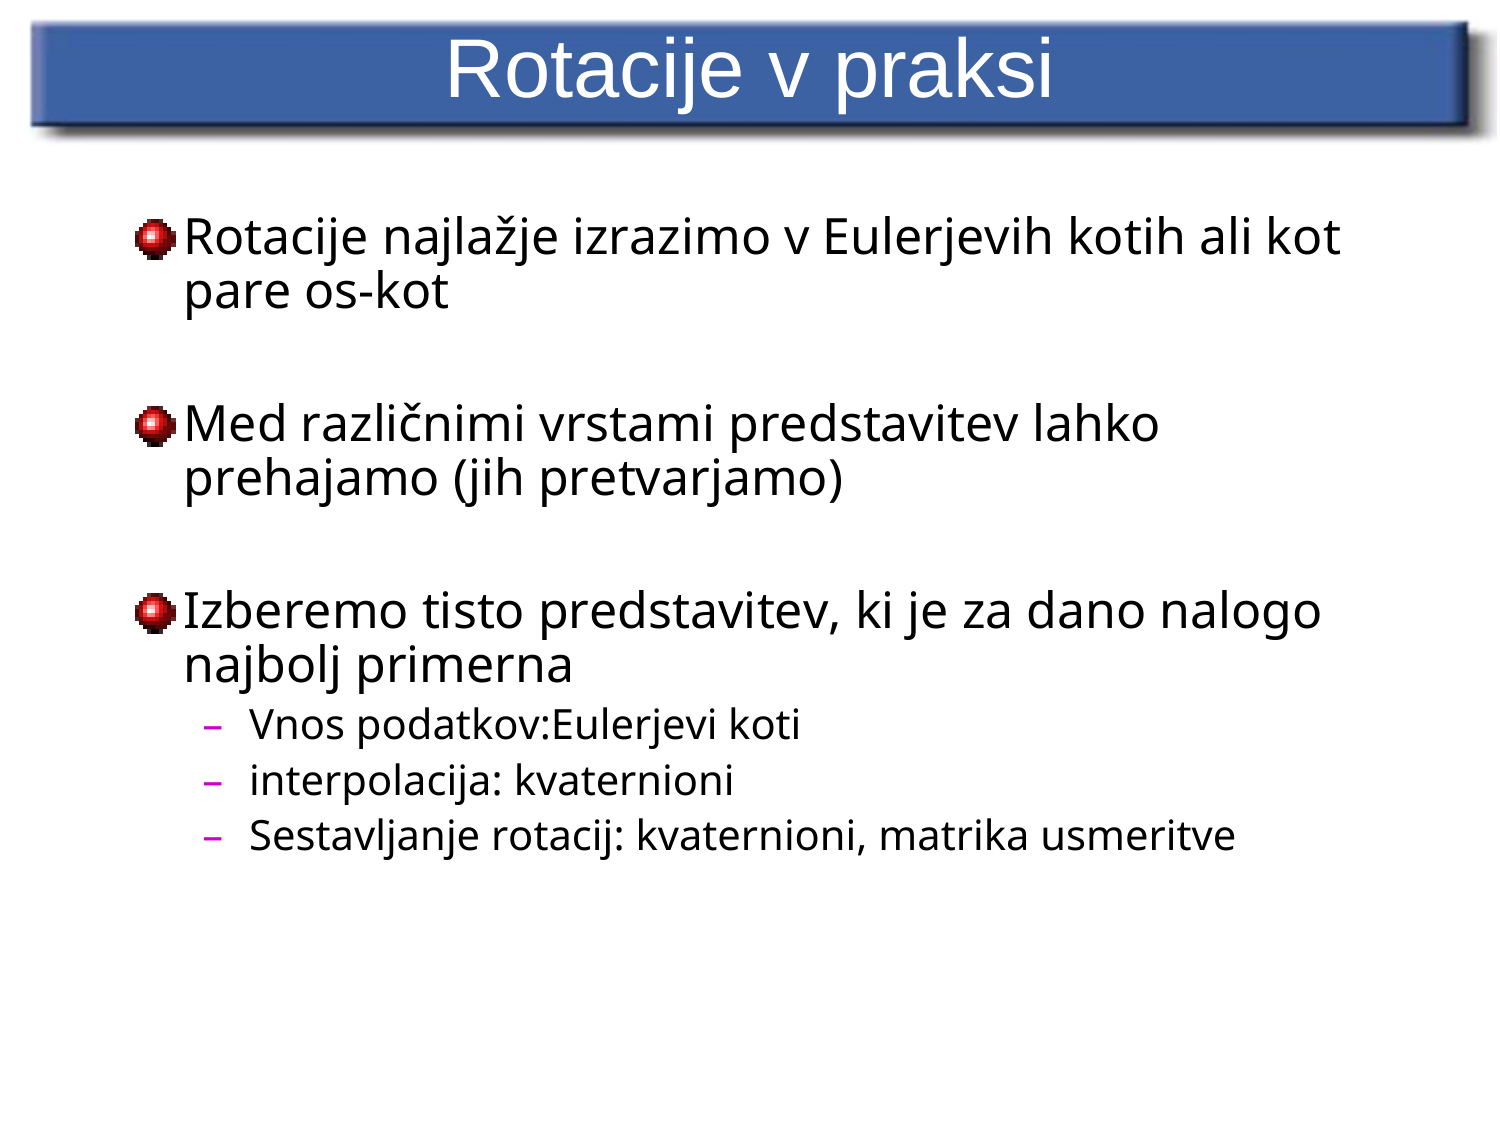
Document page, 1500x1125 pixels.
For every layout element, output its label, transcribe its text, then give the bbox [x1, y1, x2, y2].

title Rotacije v praksi [112, 0, 1388, 122]
list Rotacije najlažje izrazimo v Eulerjevih kotih ali kot pare os-kot Med različnimi vrstami predstavitev lahko prehajamo (jih pretvarjamo) Izberemo tisto predstavitev, ki je za dano nalogo najbolj primerna Vnos podatkov:Eulerjevi koti interpolacija: kvaternioni Sestavljanje rotacij: kvaternioni, matrika usmeritve [112, 203, 1388, 892]
picture [29, 18, 1497, 146]
